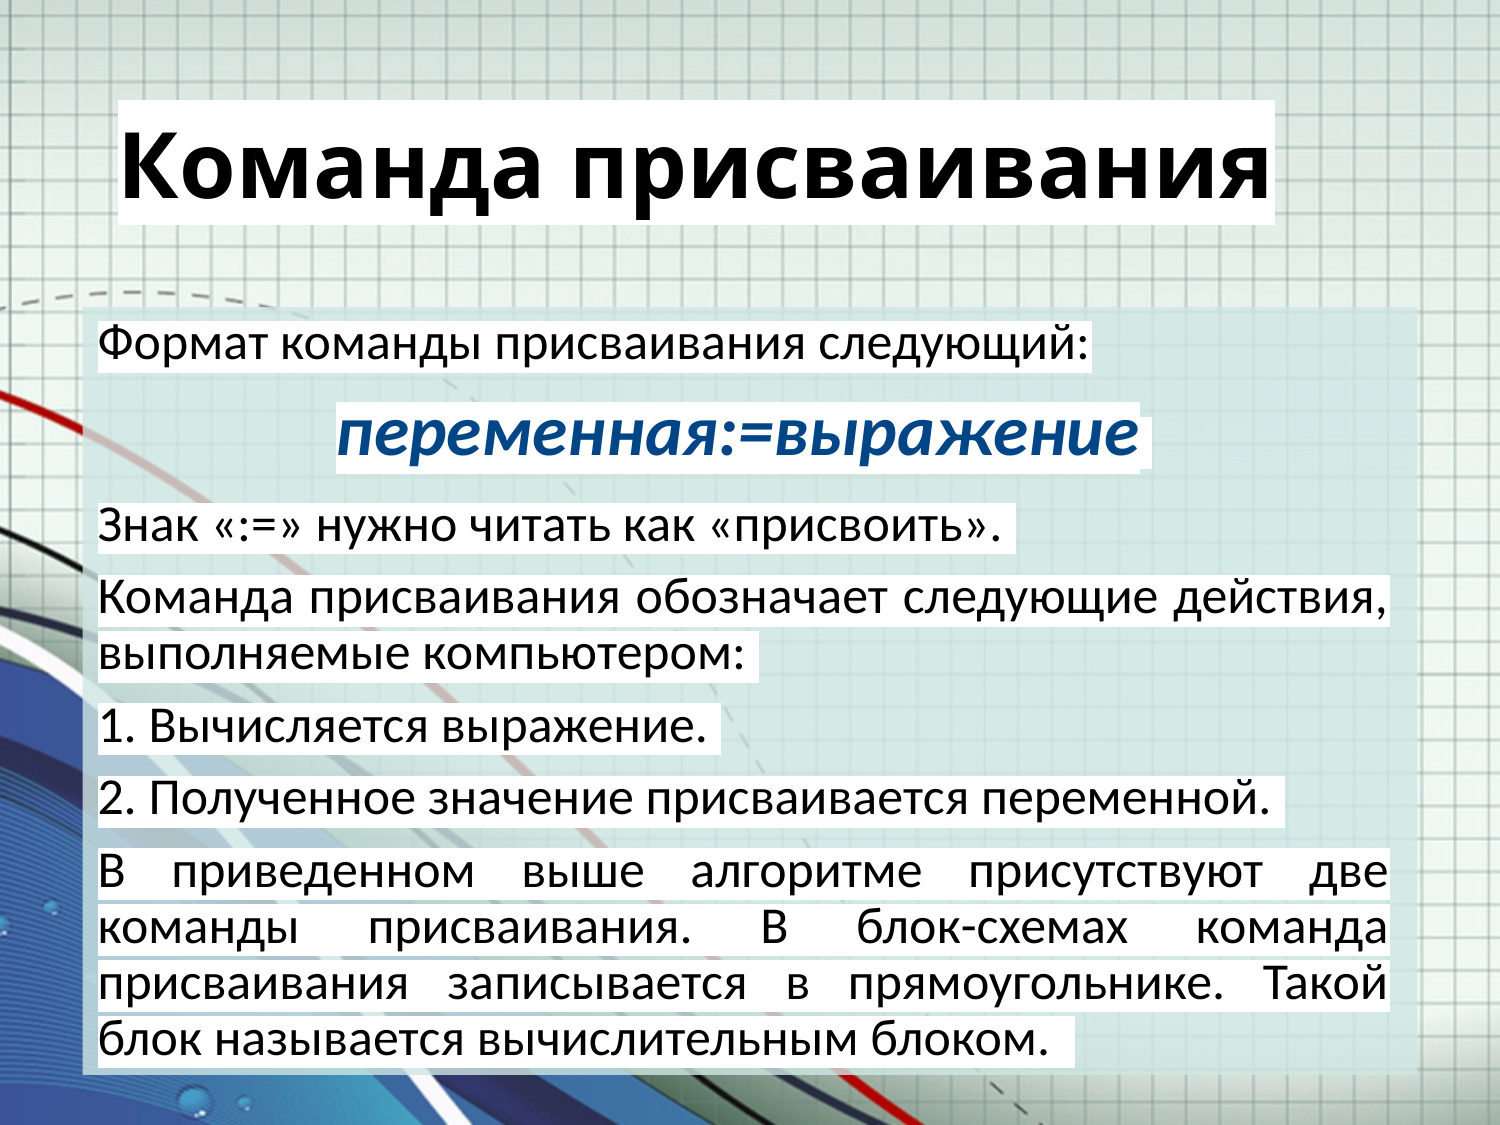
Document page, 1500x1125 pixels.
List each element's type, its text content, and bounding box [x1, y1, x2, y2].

title Команда присваивания [103, 59, 1397, 278]
picture [0, 0, 1500, 1125]
list Формат команды присваивания следующий: переменная:=выражение Знак «:=» нужно читать как «присвоить». Команда присваивания обозначает следующие действия, выполняемые компьютером: 1. Вычисляется выражение. 2. Полученное значение присваивается переменной. В приведенном выше алгоритме присутствуют две команды присваивания. В блок-схемах команда присваивания записывается в прямоугольнике. Такой блок называется вычислительным блоком. [82, 307, 1418, 1075]
